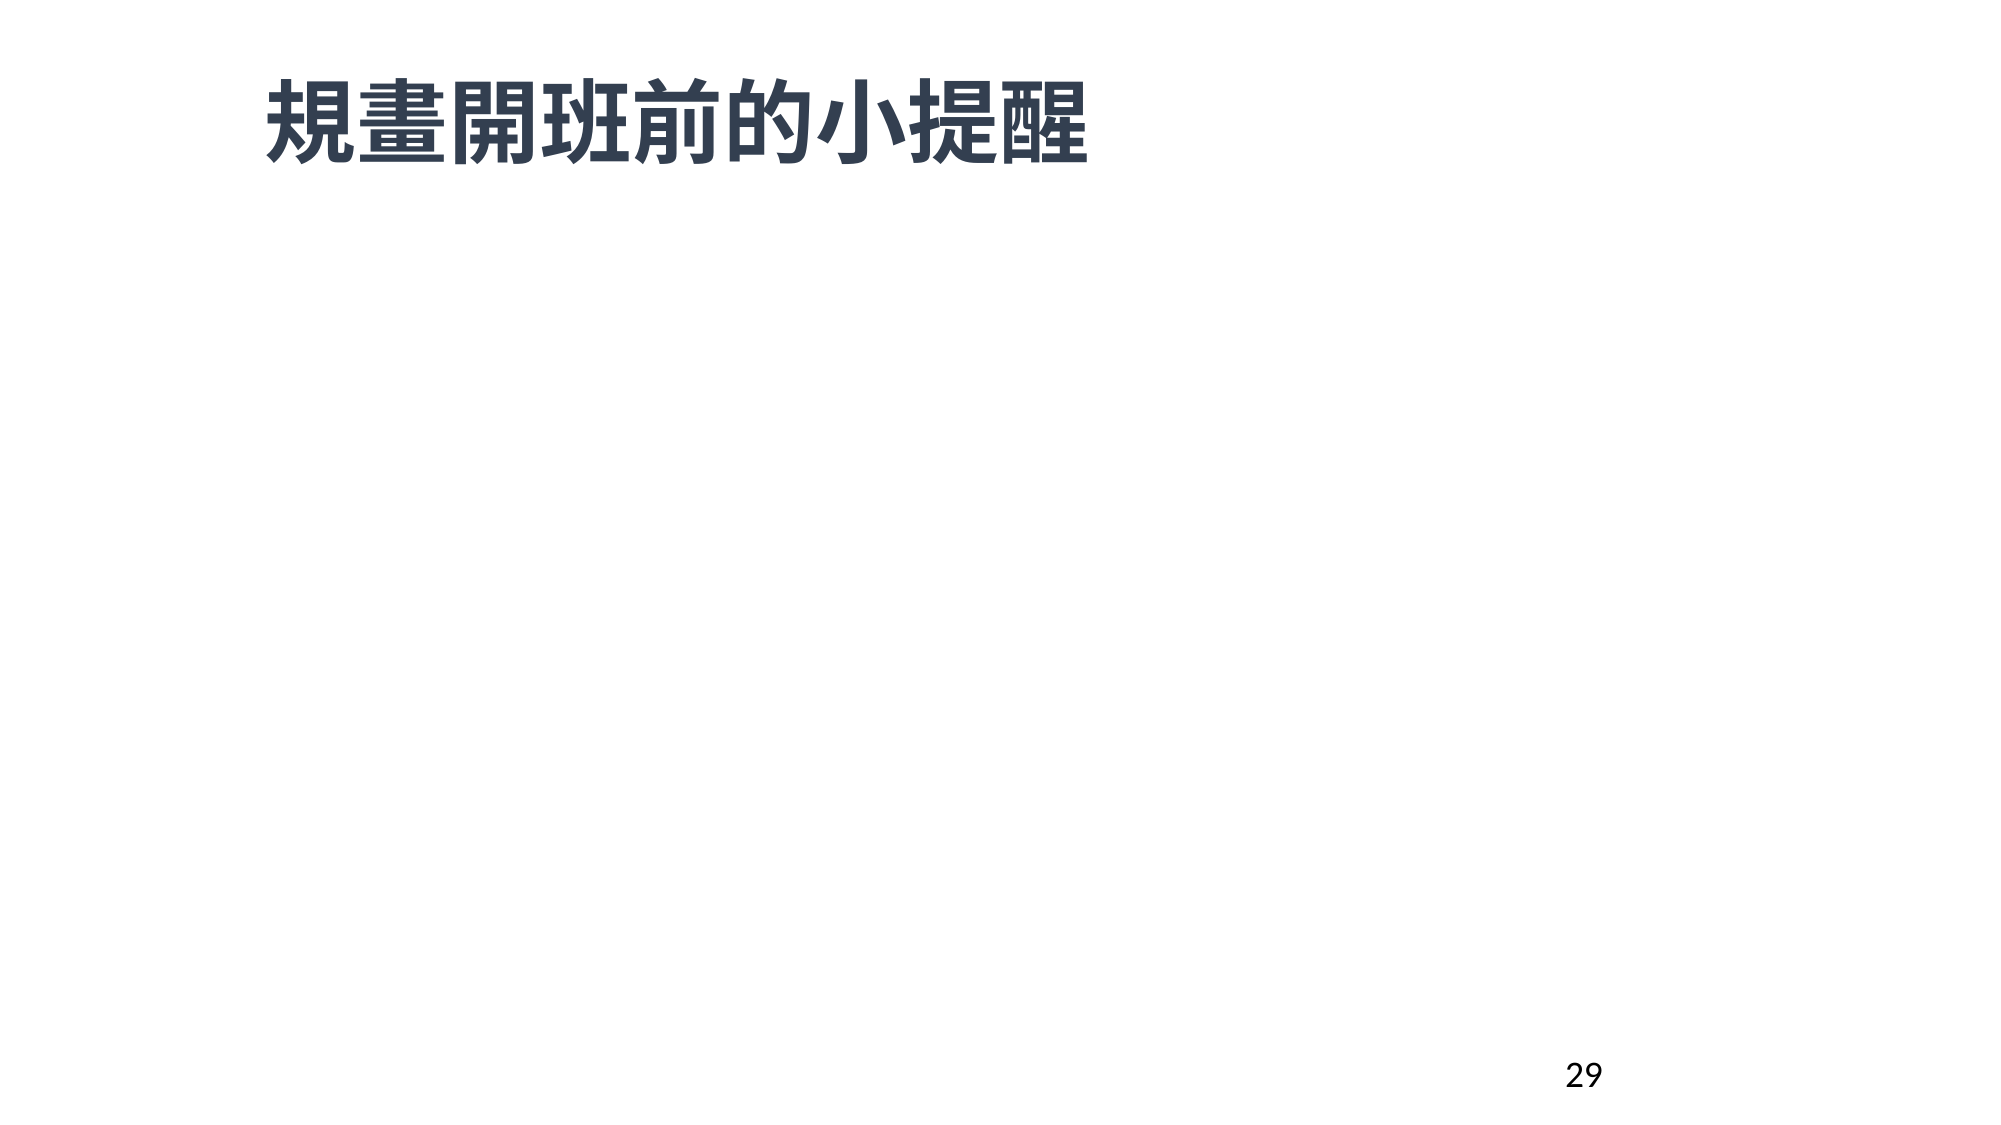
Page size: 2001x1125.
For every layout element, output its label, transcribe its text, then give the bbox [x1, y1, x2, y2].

text_box 規畫開班前的小提醒 [250, 58, 1106, 183]
text_box [1550, 1042, 2000, 1103]
